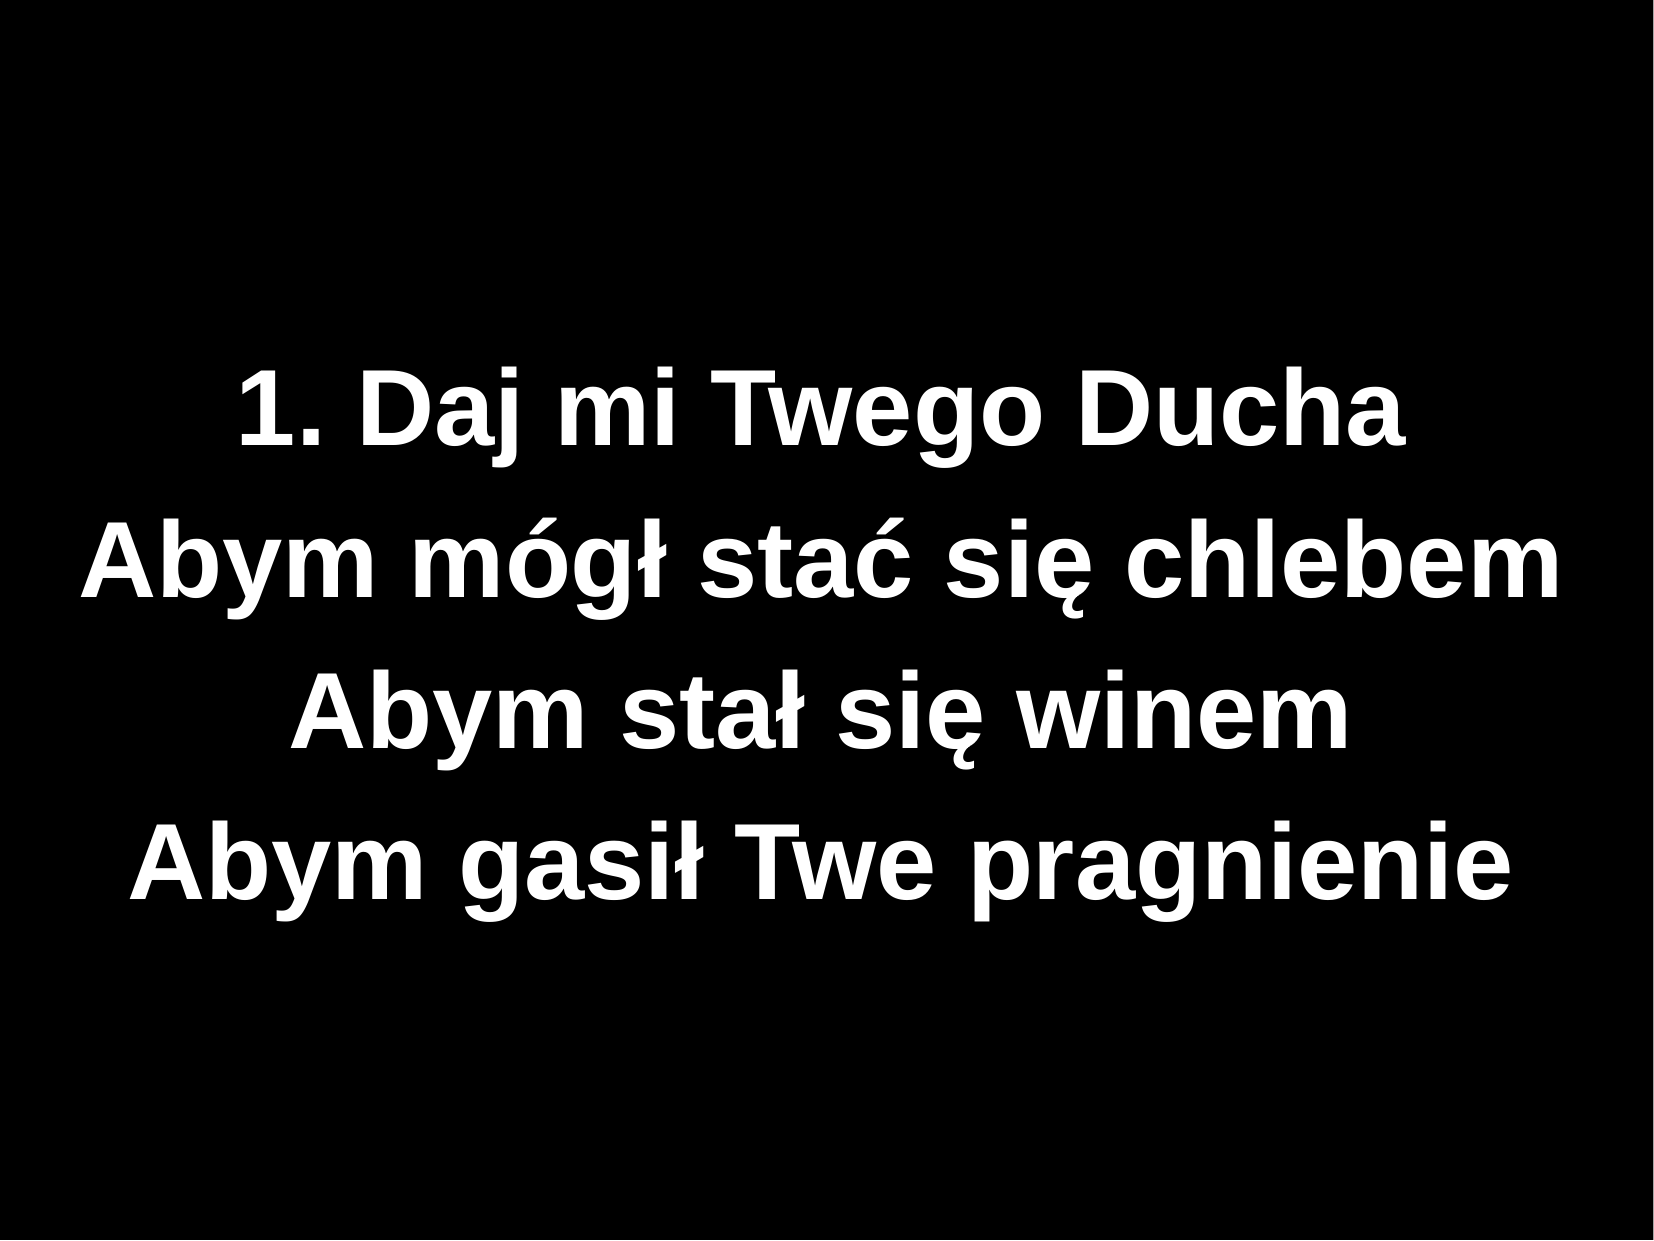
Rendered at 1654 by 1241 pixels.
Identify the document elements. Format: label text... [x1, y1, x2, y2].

subtitle 1. Daj mi Twego Ducha Abym mógł stać się chlebem Abym stał się winem Abym gasił Twe pragnienie [0, 0, 1642, 1241]
